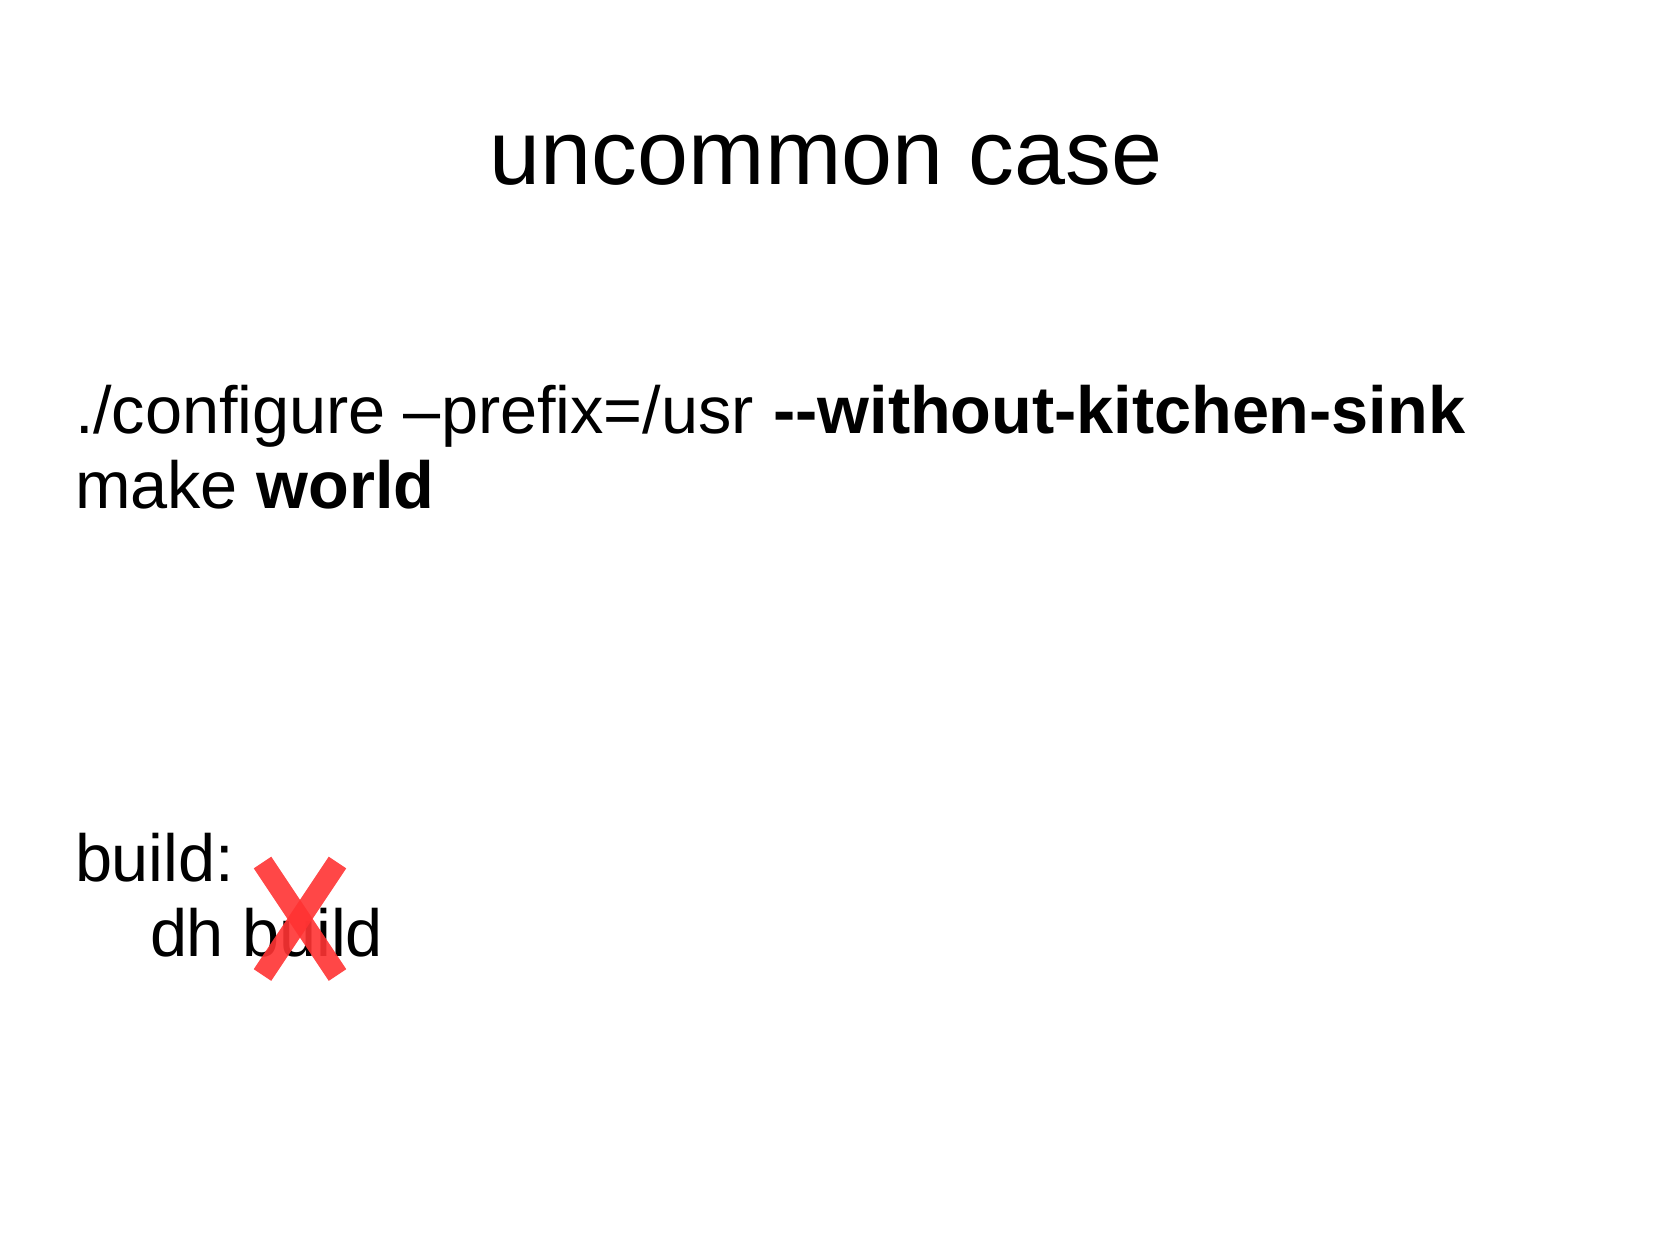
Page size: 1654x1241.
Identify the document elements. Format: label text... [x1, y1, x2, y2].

title uncommon case [82, 56, 1571, 250]
subtitle ./configure –prefix=/usr --without-kitchen-sink make world build: dh build [75, 300, 1564, 1119]
